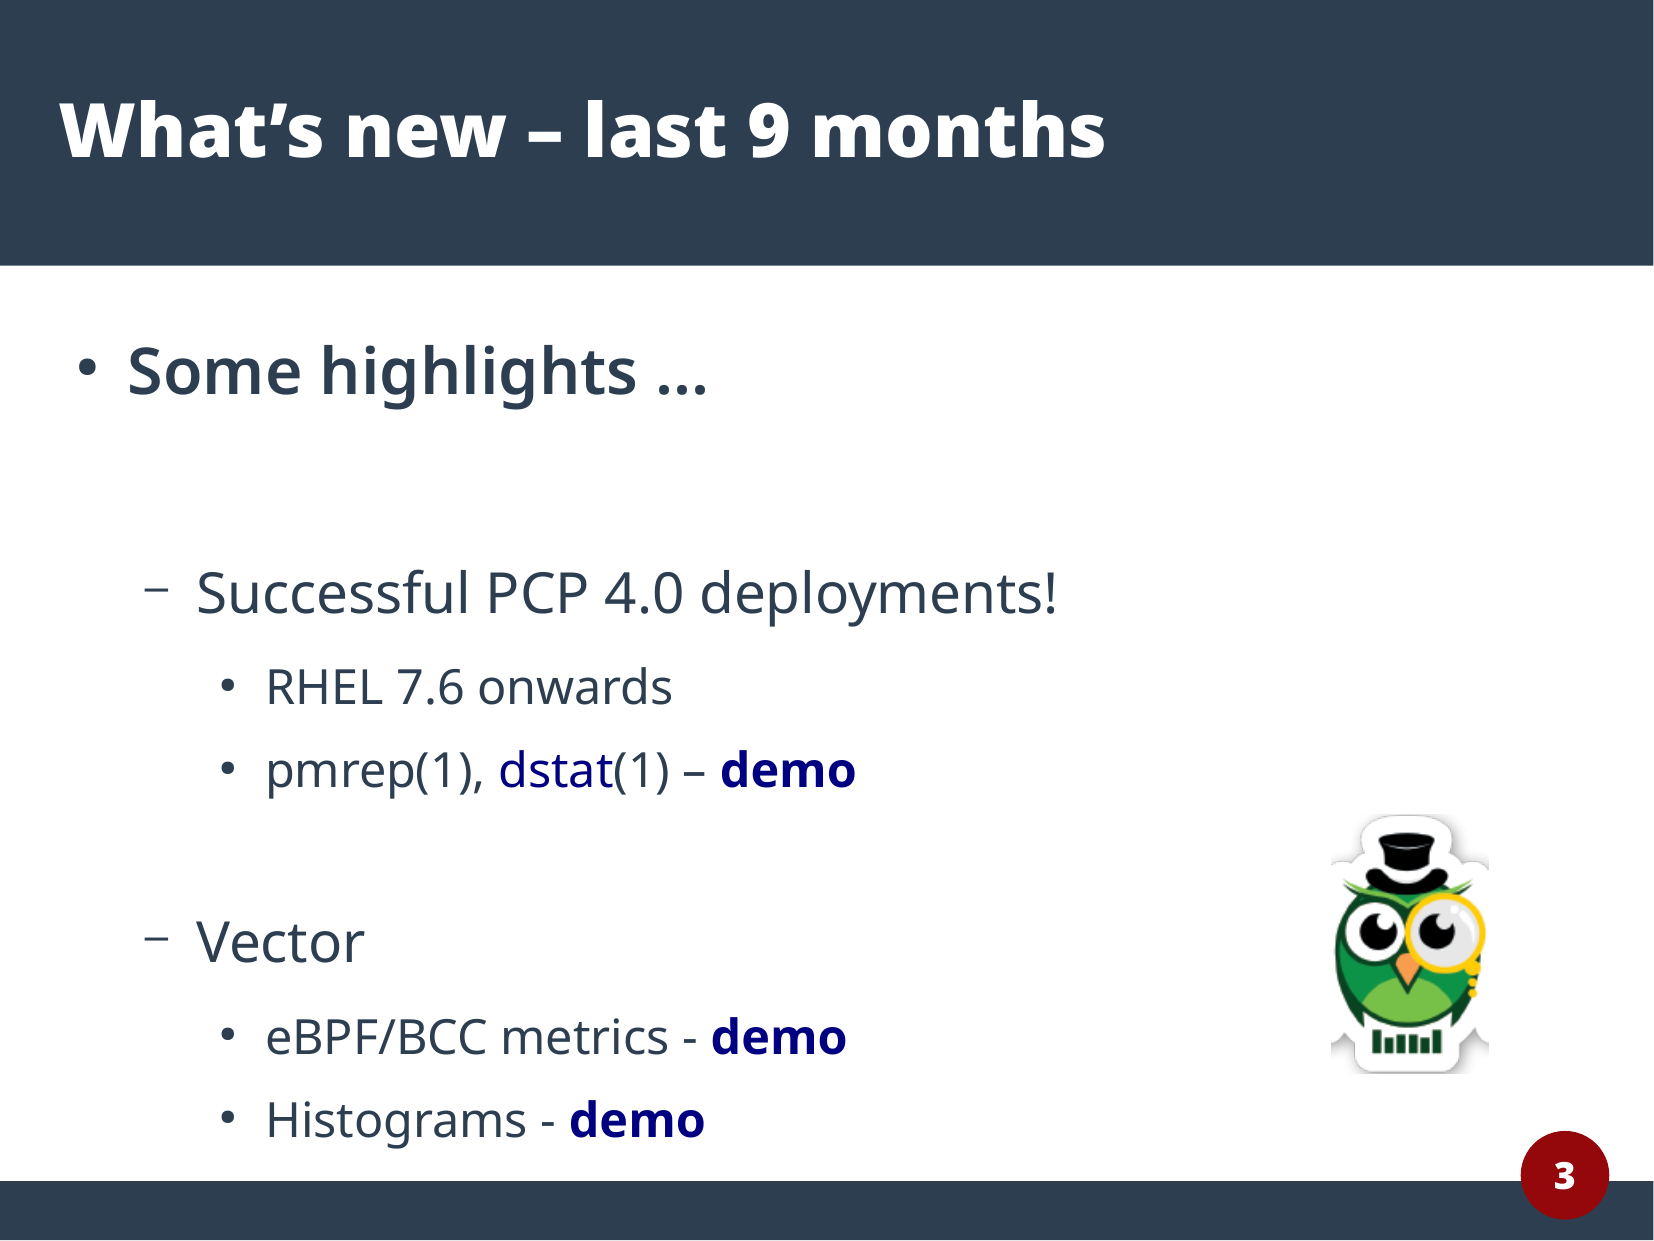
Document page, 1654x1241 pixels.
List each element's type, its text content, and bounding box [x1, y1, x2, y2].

list Some highlights ... Successful PCP 4.0 deployments! RHEL 7.6 onwards pmrep(1), dstat(1) – demo Vector eBPF/BCC metrics - demo Histograms - demo [59, 324, 1595, 1152]
picture [1331, 814, 1489, 1074]
title What’s new – last 9 months [59, 49, 1595, 207]
